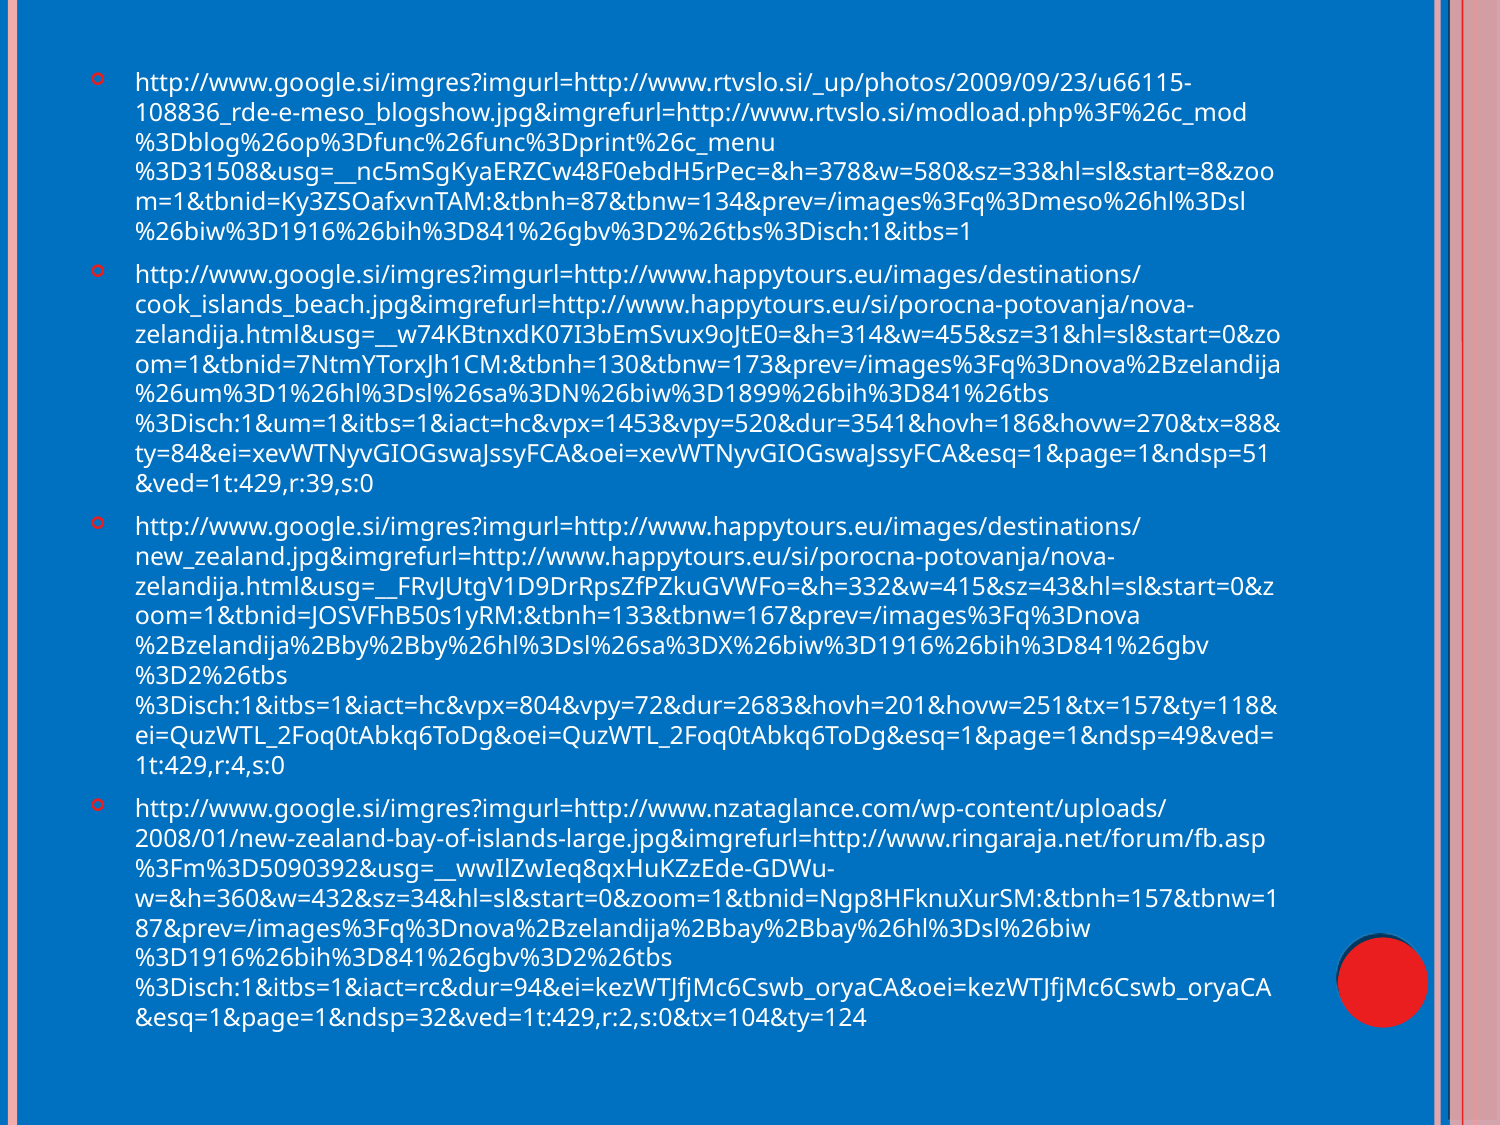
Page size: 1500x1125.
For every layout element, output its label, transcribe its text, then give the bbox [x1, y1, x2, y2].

list http://www.google.si/imgres?imgurl=http://www.rtvslo.si/_up/photos/2009/09/23/u66115-108836_rde-e-meso_blogshow.jpg&imgrefurl=http://www.rtvslo.si/modload.php%3F%26c_mod%3Dblog%26op%3Dfunc%26func%3Dprint%26c_menu%3D31508&usg=__nc5mSgKyaERZCw48F0ebdH5rPec=&h=378&w=580&sz=33&hl=sl&start=8&zoom=1&tbnid=Ky3ZSOafxvnTAM:&tbnh=87&tbnw=134&prev=/images%3Fq%3Dmeso%26hl%3Dsl%26biw%3D1916%26bih%3D841%26gbv%3D2%26tbs%3Disch:1&itbs=1 http://www.google.si/imgres?imgurl=http://www.happytours.eu/images/destinations/cook_islands_beach.jpg&imgrefurl=http://www.happytours.eu/si/porocna-potovanja/nova-zelandija.html&usg=__w74KBtnxdK07I3bEmSvux9oJtE0=&h=314&w=455&sz=31&hl=sl&start=0&zoom=1&tbnid=7NtmYTorxJh1CM:&tbnh=130&tbnw=173&prev=/images%3Fq%3Dnova%2Bzelandija%26um%3D1%26hl%3Dsl%26sa%3DN%26biw%3D1899%26bih%3D841%26tbs%3Disch:1&um=1&itbs=1&iact=hc&vpx=1453&vpy=520&dur=3541&hovh=186&hovw=270&tx=88&ty=84&ei=xevWTNyvGIOGswaJssyFCA&oei=xevWTNyvGIOGswaJssyFCA&esq=1&page=1&ndsp=51&ved=1t:429,r:39,s:0 http://www.google.si/imgres?imgurl=http://www.happytours.eu/images/destinations/new_zealand.jpg&imgrefurl=http://www.happytours.eu/si/porocna-potovanja/nova-zelandija.html&usg=__FRvJUtgV1D9DrRpsZfPZkuGVWFo=&h=332&w=415&sz=43&hl=sl&start=0&zoom=1&tbnid=JOSVFhB50s1yRM:&tbnh=133&tbnw=167&prev=/images%3Fq%3Dnova%2Bzelandija%2Bby%2Bby%26hl%3Dsl%26sa%3DX%26biw%3D1916%26bih%3D841%26gbv%3D2%26tbs%3Disch:1&itbs=1&iact=hc&vpx=804&vpy=72&dur=2683&hovh=201&hovw=251&tx=157&ty=118&ei=QuzWTL_2Foq0tAbkq6ToDg&oei=QuzWTL_2Foq0tAbkq6ToDg&esq=1&page=1&ndsp=49&ved=1t:429,r:4,s:0 http://www.google.si/imgres?imgurl=http://www.nzataglance.com/wp-content/uploads/2008/01/new-zealand-bay-of-islands-large.jpg&imgrefurl=http://www.ringaraja.net/forum/fb.asp%3Fm%3D5090392&usg=__wwIlZwIeq8qxHuKZzEde-GDWu-w=&h=360&w=432&sz=34&hl=sl&start=0&zoom=1&tbnid=Ngp8HFknuXurSM:&tbnh=157&tbnw=187&prev=/images%3Fq%3Dnova%2Bzelandija%2Bbay%2Bbay%26hl%3Dsl%26biw%3D1916%26bih%3D841%26gbv%3D2%26tbs%3Disch:1&itbs=1&iact=rc&dur=94&ei=kezWTJfjMc6Cswb_oryaCA&oei=kezWTJfjMc6Cswb_oryaCA&esq=1&page=1&ndsp=32&ved=1t:429,r:2,s:0&tx=104&ty=124 [75, 58, 1300, 1062]
